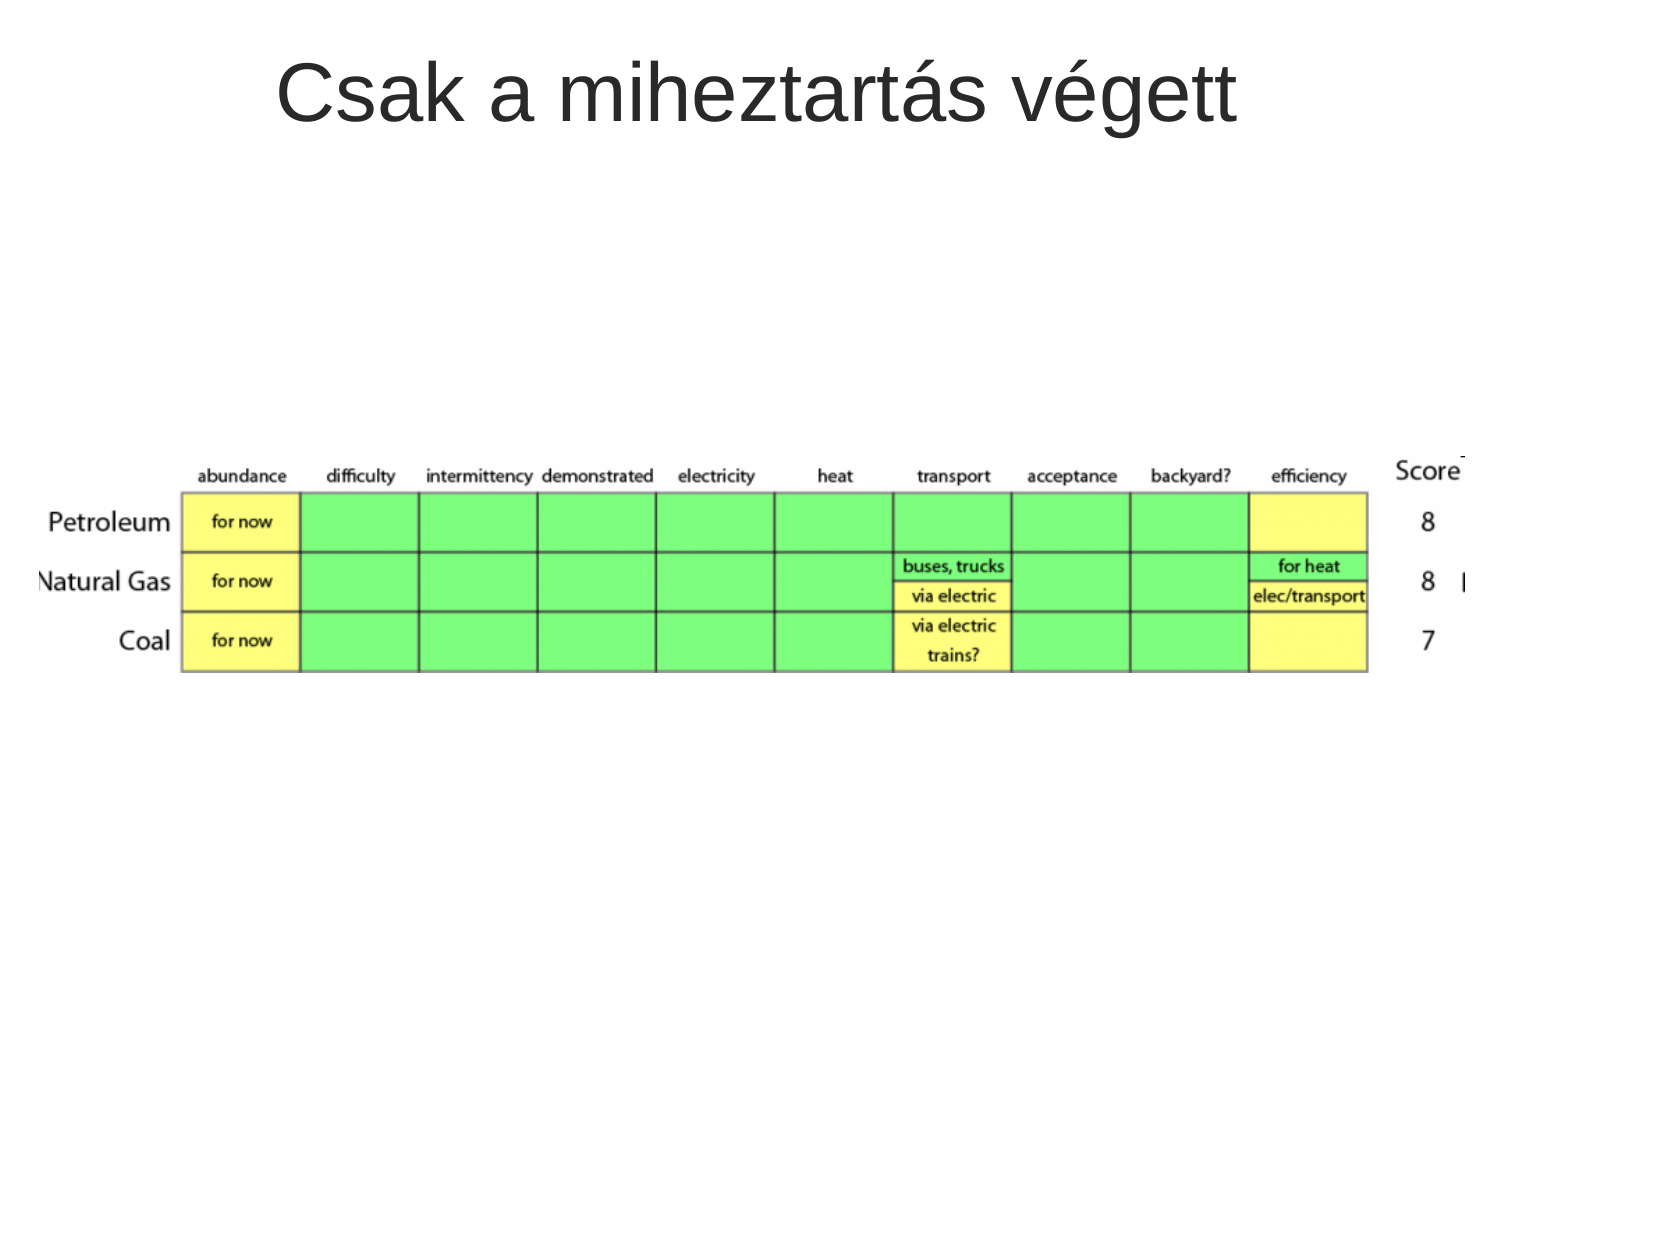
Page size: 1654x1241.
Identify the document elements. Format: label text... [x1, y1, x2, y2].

text_box Csak a miheztartás végett [0, 0, 1515, 188]
picture [39, 456, 1465, 673]
